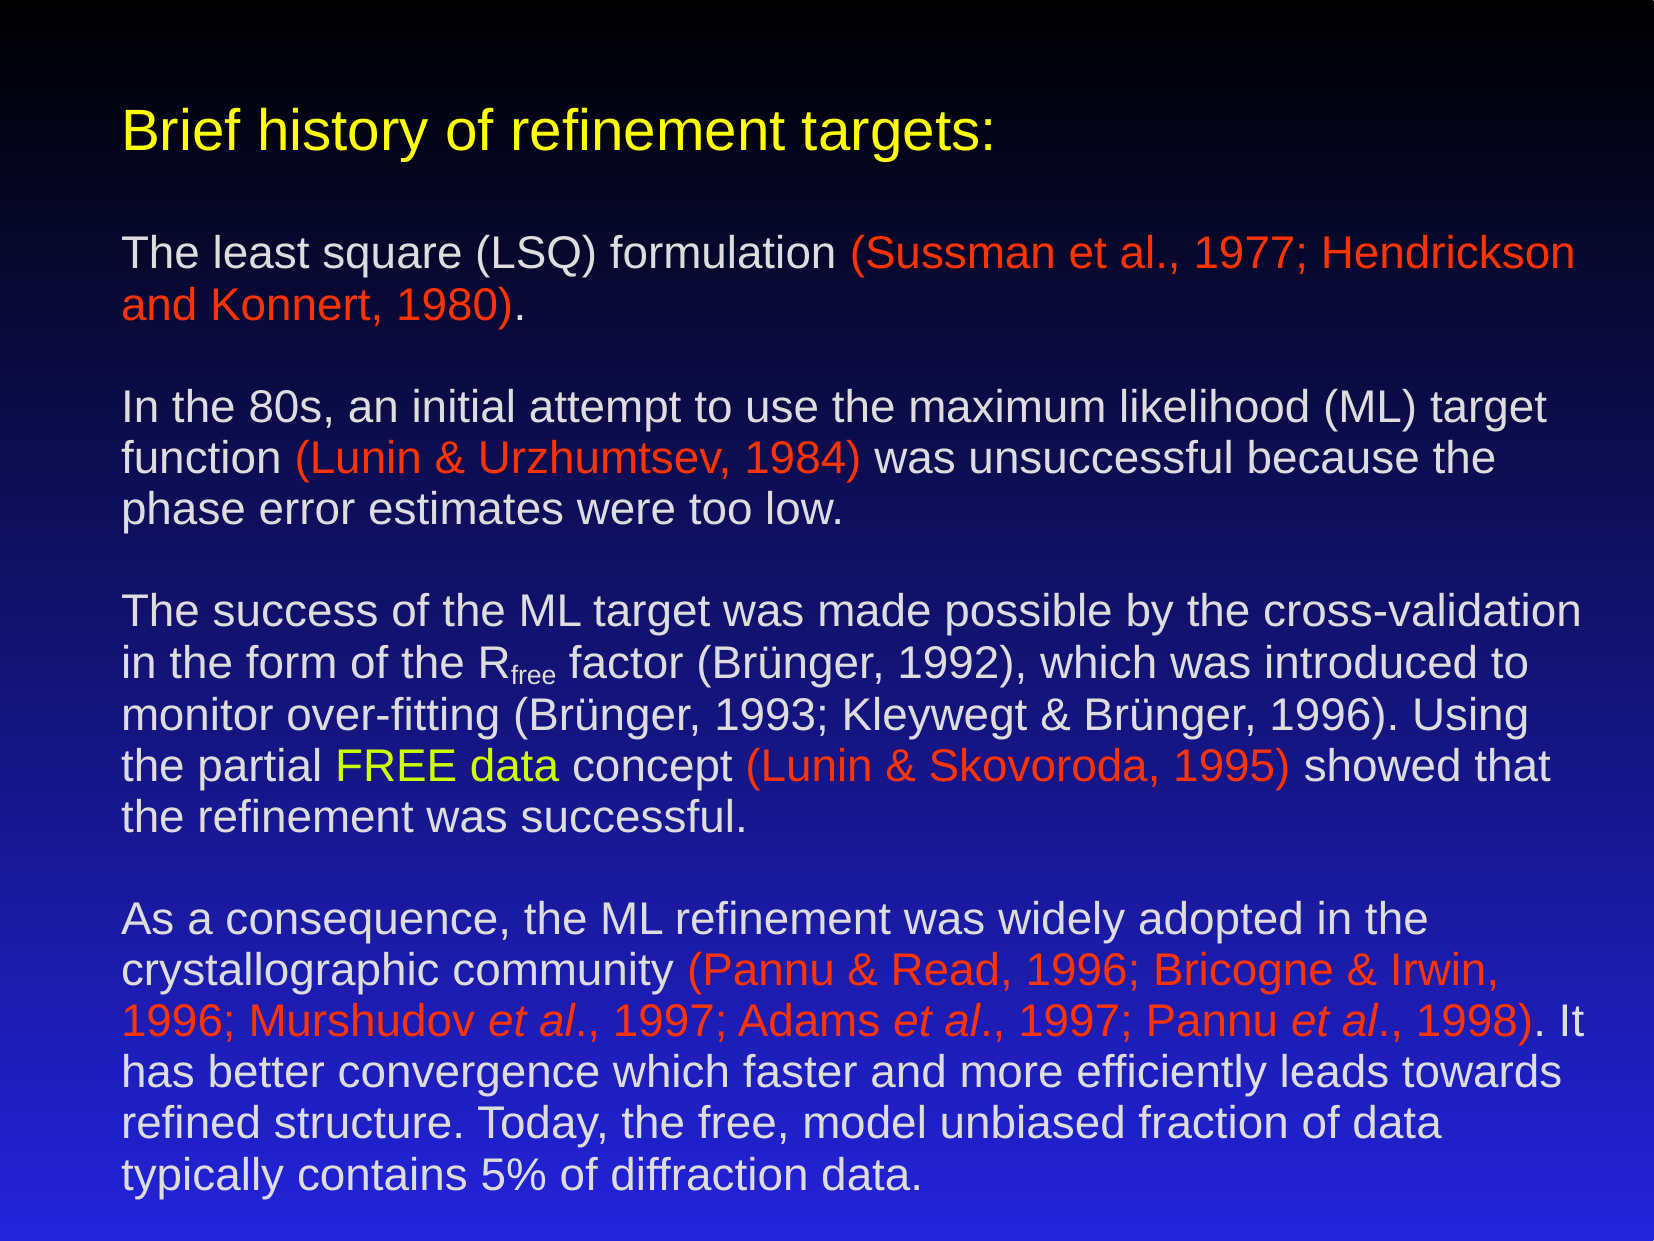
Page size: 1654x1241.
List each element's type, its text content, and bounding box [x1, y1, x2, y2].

text_box Brief history of refinement targets: The least square (LSQ) formulation (Sussman et al., 1977; Hendrickson and Konnert, 1980). In the 80s, an initial attempt to use the maximum likelihood (ML) target function (Lunin & Urzhumtsev, 1984) was unsuccessful because the phase error estimates were too low. The success of the ML target was made possible by the cross-validation in the form of the Rfree factor (Brünger, 1992), which was introduced to monitor over-fitting (Brünger, 1993; Kleywegt & Brünger, 1996). Using the partial FREE data concept (Lunin & Skovoroda, 1995) showed that the refinement was successful. As a consequence, the ML refinement was widely adopted in the crystallographic community (Pannu & Read, 1996; Bricogne & Irwin, 1996; Murshudov et al., 1997; Adams et al., 1997; Pannu et al., 1998). It has better convergence which faster and more efficiently leads towards refined structure. Today, the free, model unbiased fraction of data typically contains 5% of diffraction data. [106, 90, 1607, 1175]
